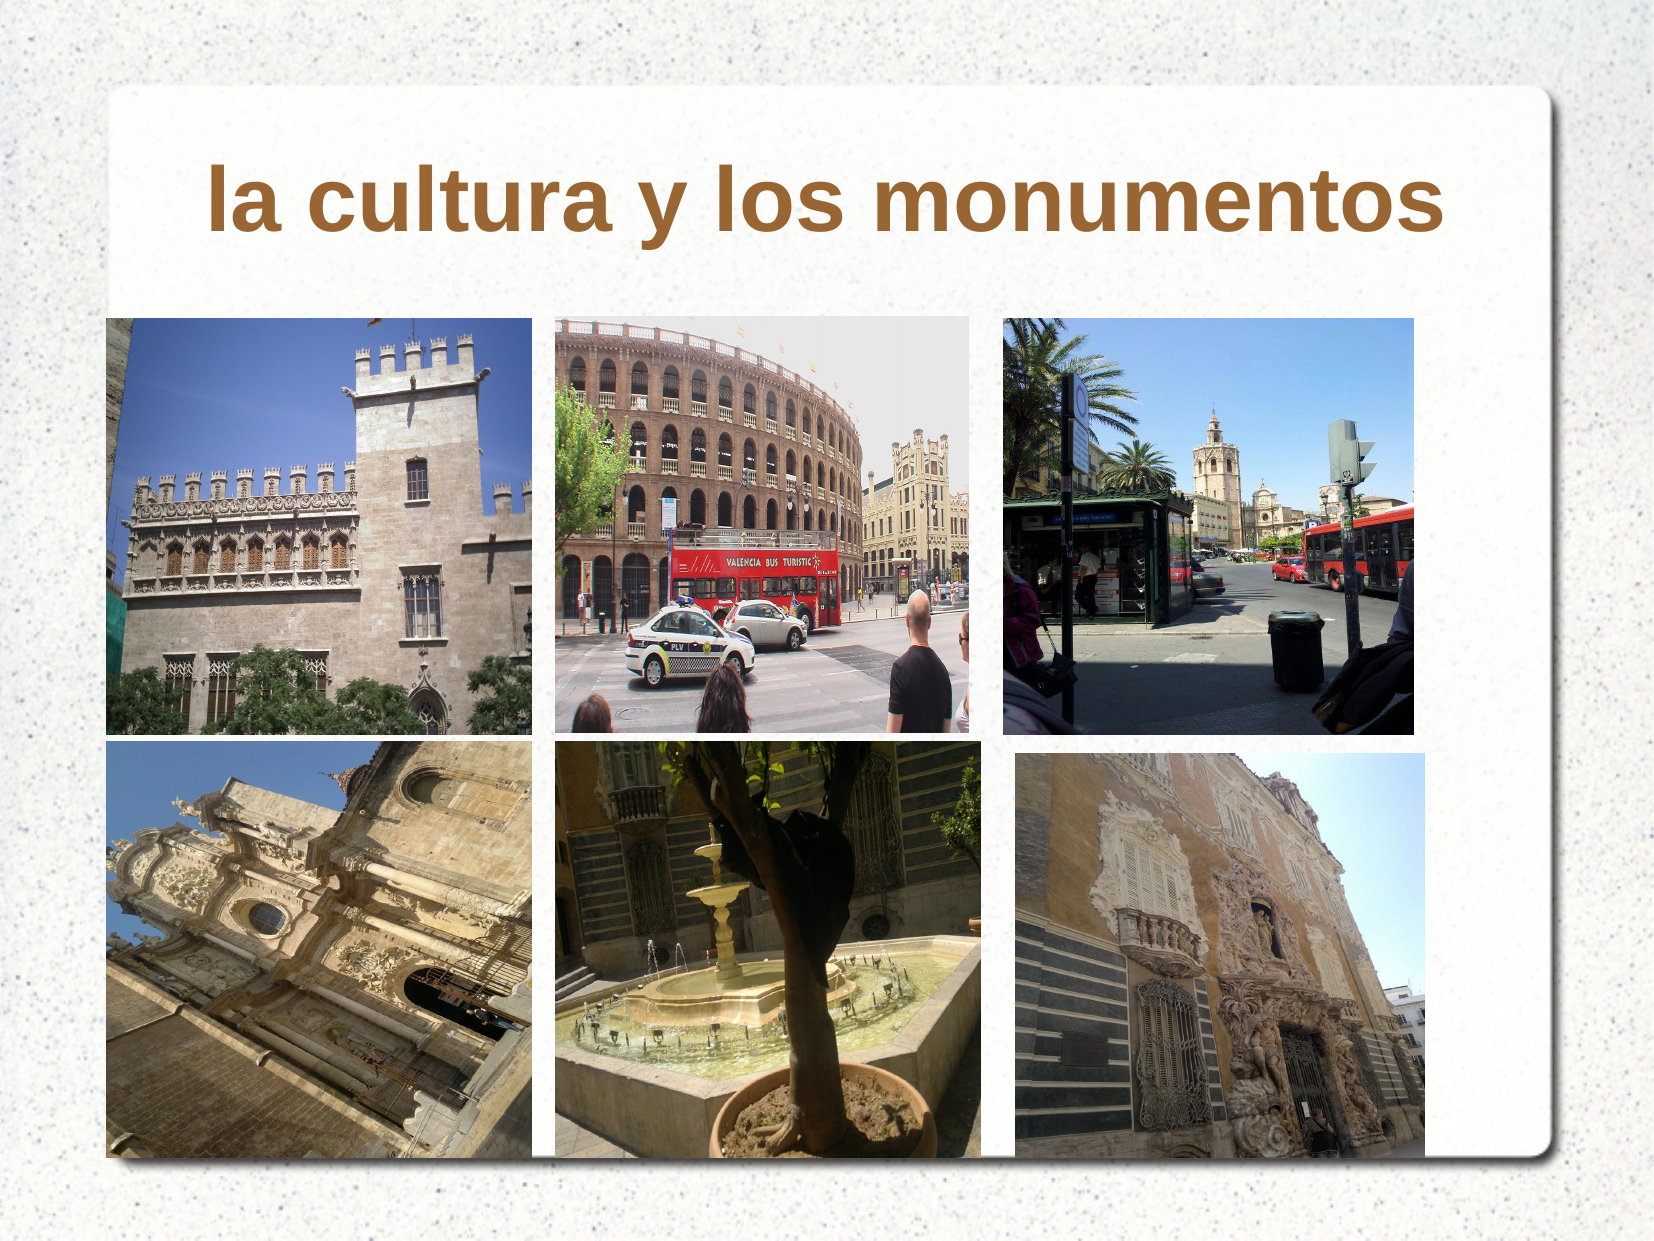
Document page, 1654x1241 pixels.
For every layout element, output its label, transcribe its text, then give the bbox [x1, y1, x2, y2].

picture [0, 0, 1654, 1241]
title la cultura y los monumentos [118, 96, 1536, 304]
